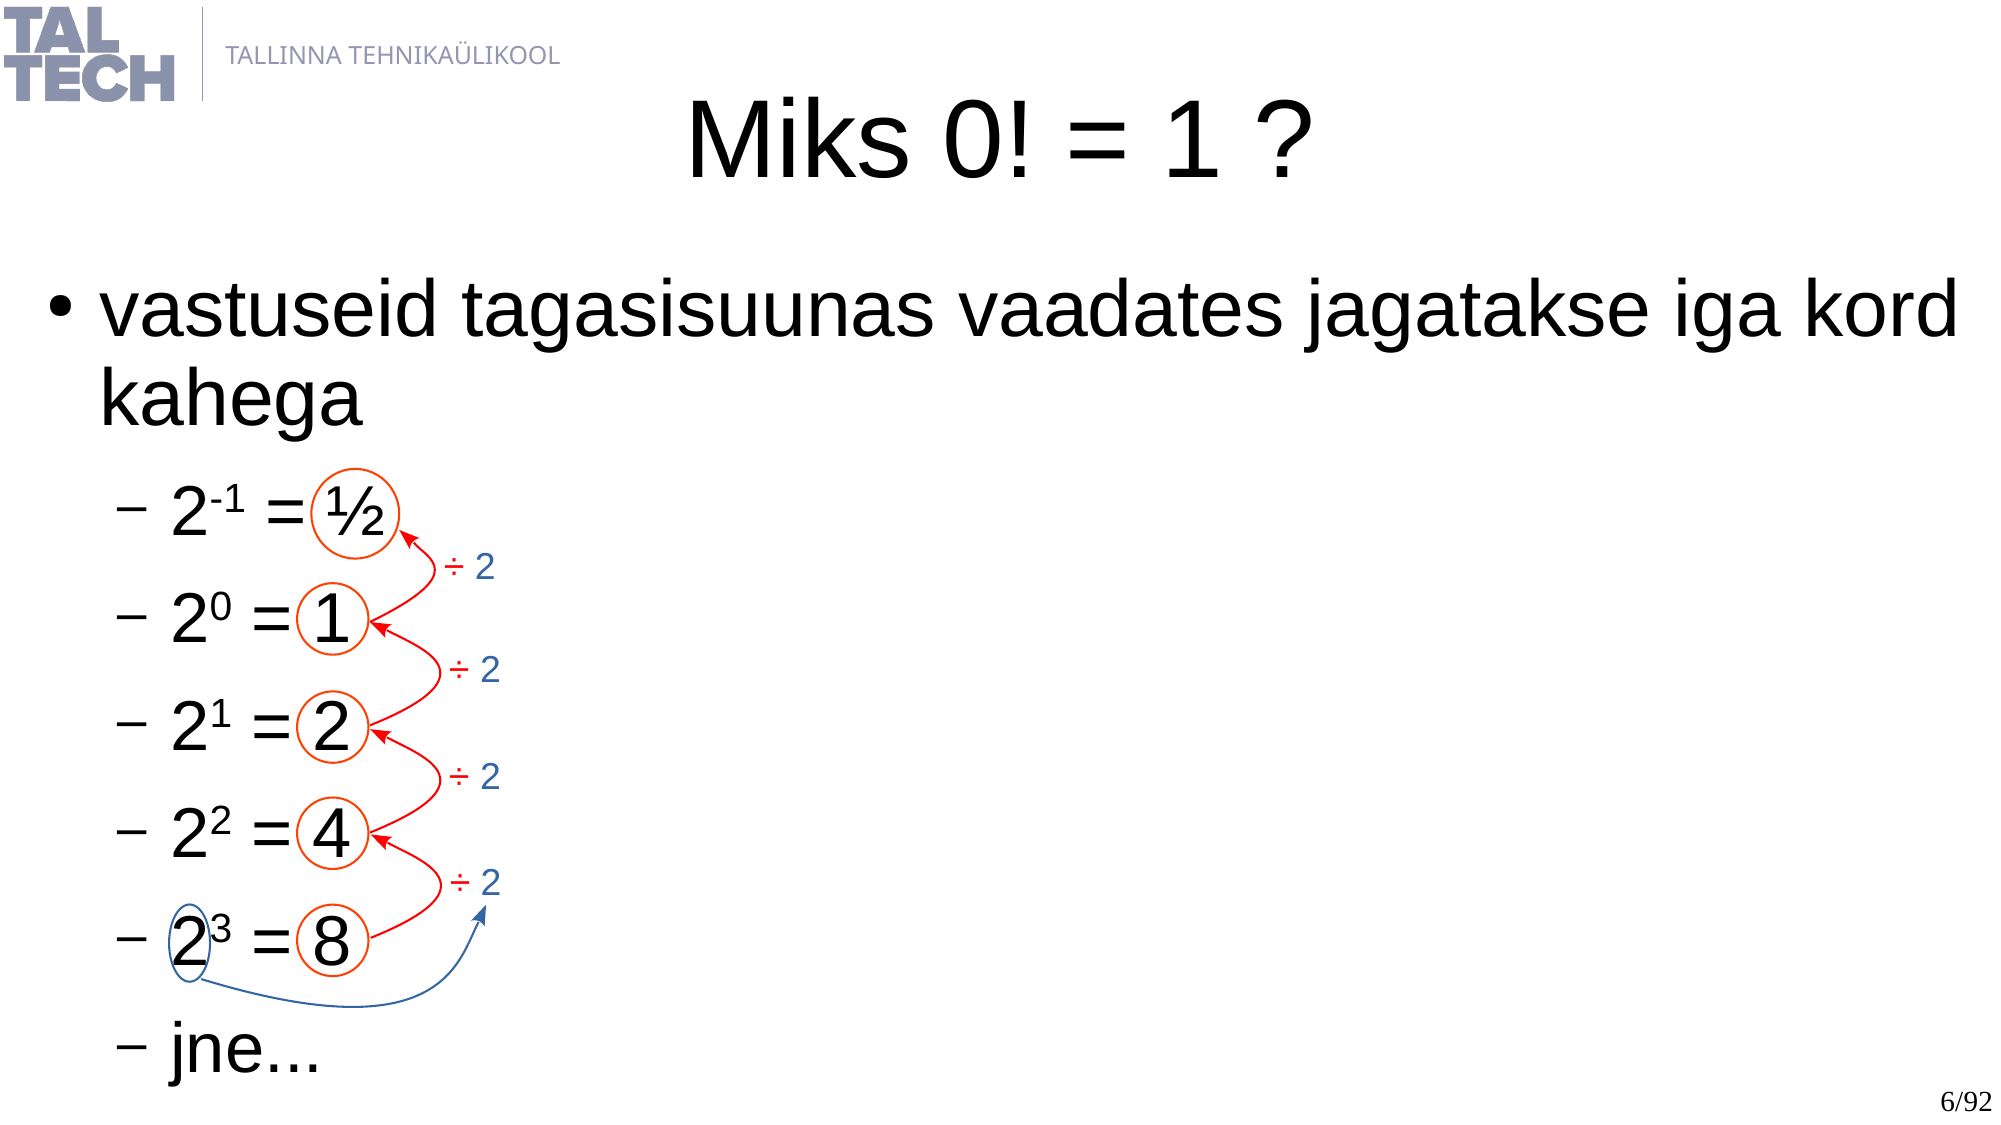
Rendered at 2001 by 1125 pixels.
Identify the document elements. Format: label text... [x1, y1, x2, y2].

text_box ÷ 2 [434, 641, 549, 711]
text_box ÷ 2 [429, 538, 563, 607]
text_box ÷ 2 [434, 853, 550, 923]
title Miks 0! = 1 ? [99, 44, 1901, 233]
list vastuseid tagasisuunas vaadates jagatakse iga kord kahega 2-1 = ½ 20 = 1 21 = 2 22 = 4 23 = 8 jne... [28, 263, 1986, 1101]
text_box ÷ 2 [434, 748, 549, 818]
picture [0, 0, 178, 107]
